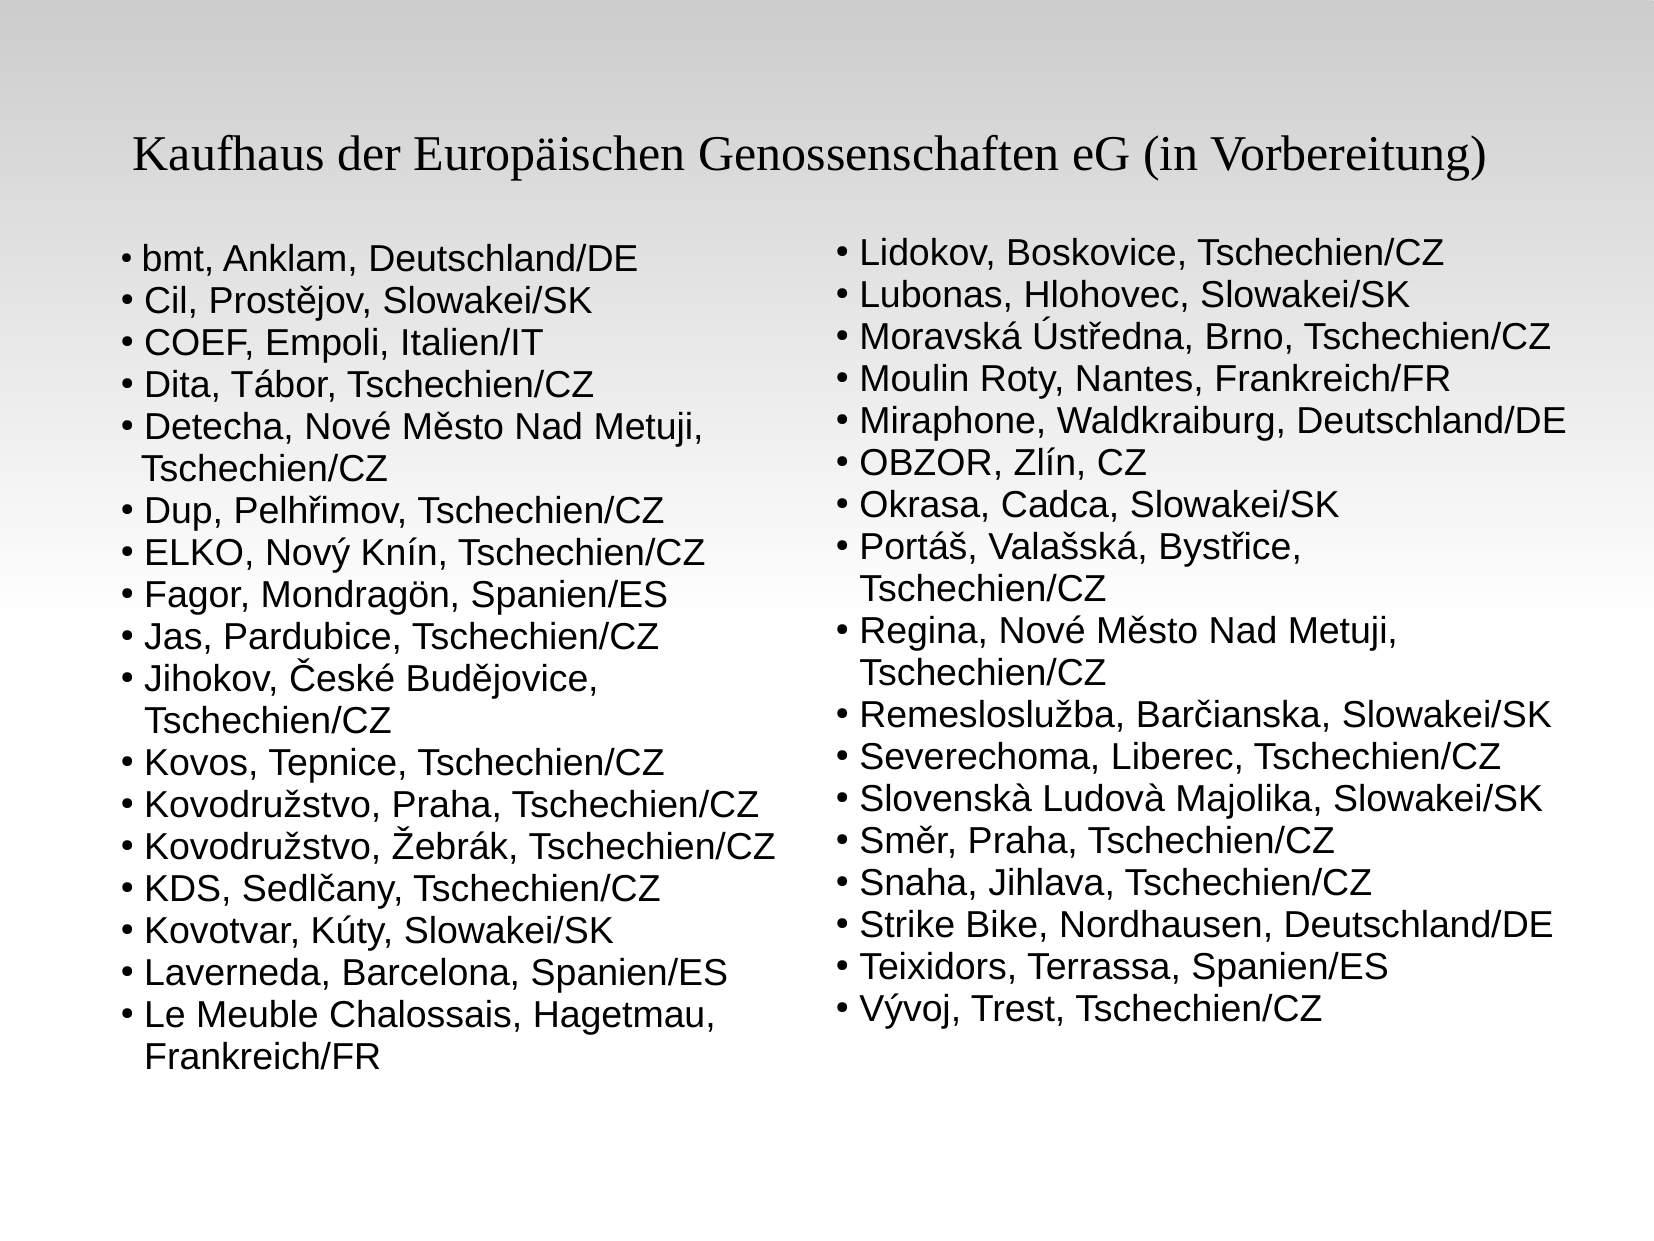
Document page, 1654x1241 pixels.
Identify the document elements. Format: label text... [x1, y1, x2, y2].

text_box bmt, Anklam, Deutschland/DE Cil, Prostějov, Slowakei/SK COEF, Empoli, Italien/IT Dita, Tábor, Tschechien/CZ Detecha, Nové Město Nad Metuji, Tschechien/CZ Dup, Pelhřimov, Tschechien/CZ ELKO, Nový Knín, Tschechien/CZ Fagor, Mondragön, Spanien/ES Jas, Pardubice, Tschechien/CZ Jihokov, České Budějovice, Tschechien/CZ Kovos, Tepnice, Tschechien/CZ Kovodružstvo, Praha, Tschechien/CZ Kovodružstvo, Žebrák, Tschechien/CZ KDS, Sedlčany, Tschechien/CZ Kovotvar, Kúty, Slowakei/SK Laverneda, Barcelona, Spanien/ES Le Meuble Chalossais, Hagetmau, Frankreich/FR [105, 230, 833, 1085]
text_box Lidokov, Boskovice, Tschechien/CZ Lubonas, Hlohovec, Slowakei/SK Moravská Ústředna, Brno, Tschechien/CZ Moulin Roty, Nantes, Frankreich/FR Miraphone, Waldkraiburg, Deutschland/DE OBZOR, Zlín, CZ Okrasa, Cadca, Slowakei/SK Portáš, Valašská, Bystřice, Tschechien/CZ Regina, Nové Město Nad Metuji, Tschechien/CZ Remesloslužba, Barčianska, Slowakei/SK Severechoma, Liberec, Tschechien/CZ Slovenskà Ludovà Majolika, Slowakei/SK Směr, Praha, Tschechien/CZ Snaha, Jihlava, Tschechien/CZ Strike Bike, Nordhausen, Deutschland/DE Teixidors, Terrassa, Spanien/ES Vývoj, Trest, Tschechien/CZ [820, 224, 1584, 1038]
text_box Kaufhaus der Europäischen Genossenschaften eG (in Vorbereitung) [118, 118, 1511, 189]
